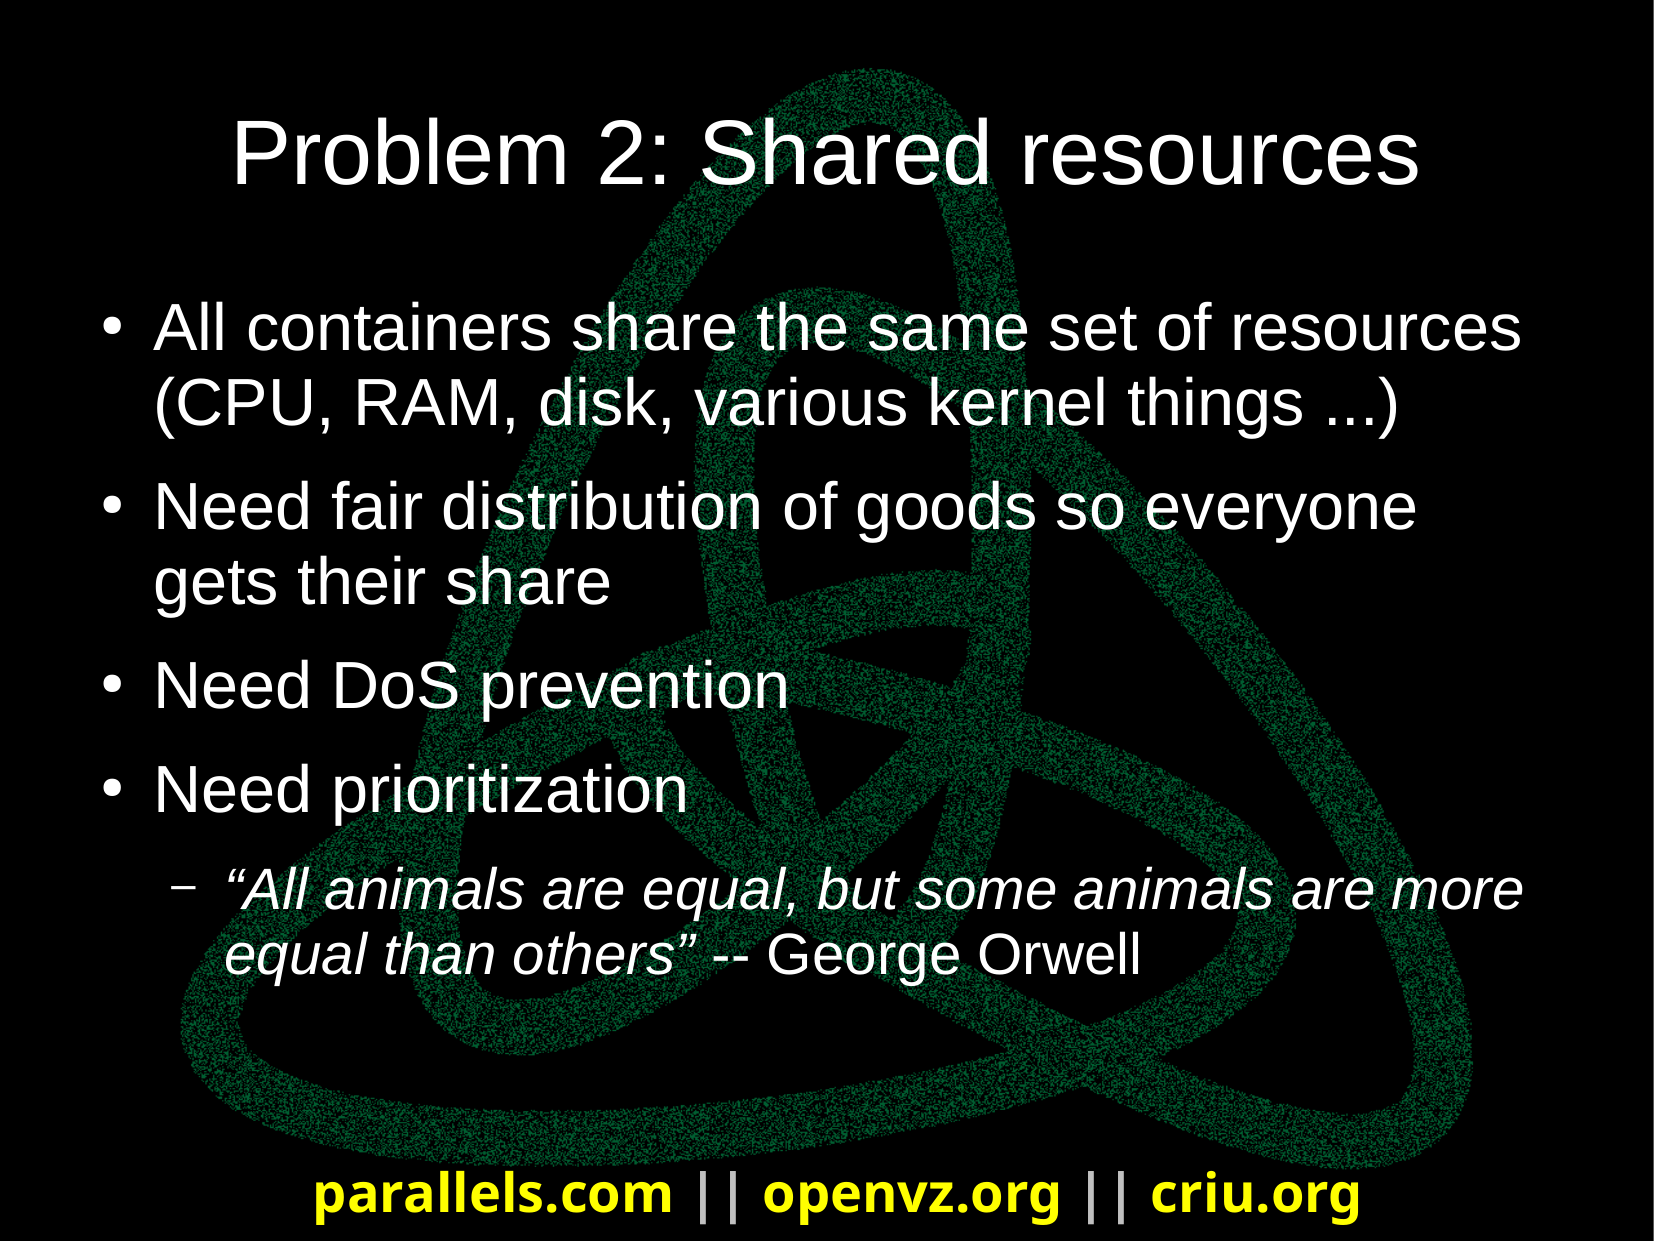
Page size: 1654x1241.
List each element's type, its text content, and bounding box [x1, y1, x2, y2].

title Problem 2: Shared resources [82, 49, 1571, 257]
list All containers share the same set of resources (CPU, RAM, disk, various kernel things ...) Need fair distribution of goods so everyone gets their share Need DoS prevention Need prioritization “All animals are equal, but some animals are more equal than others” -- George Orwell [82, 290, 1538, 1010]
picture [0, 0, 1654, 1241]
